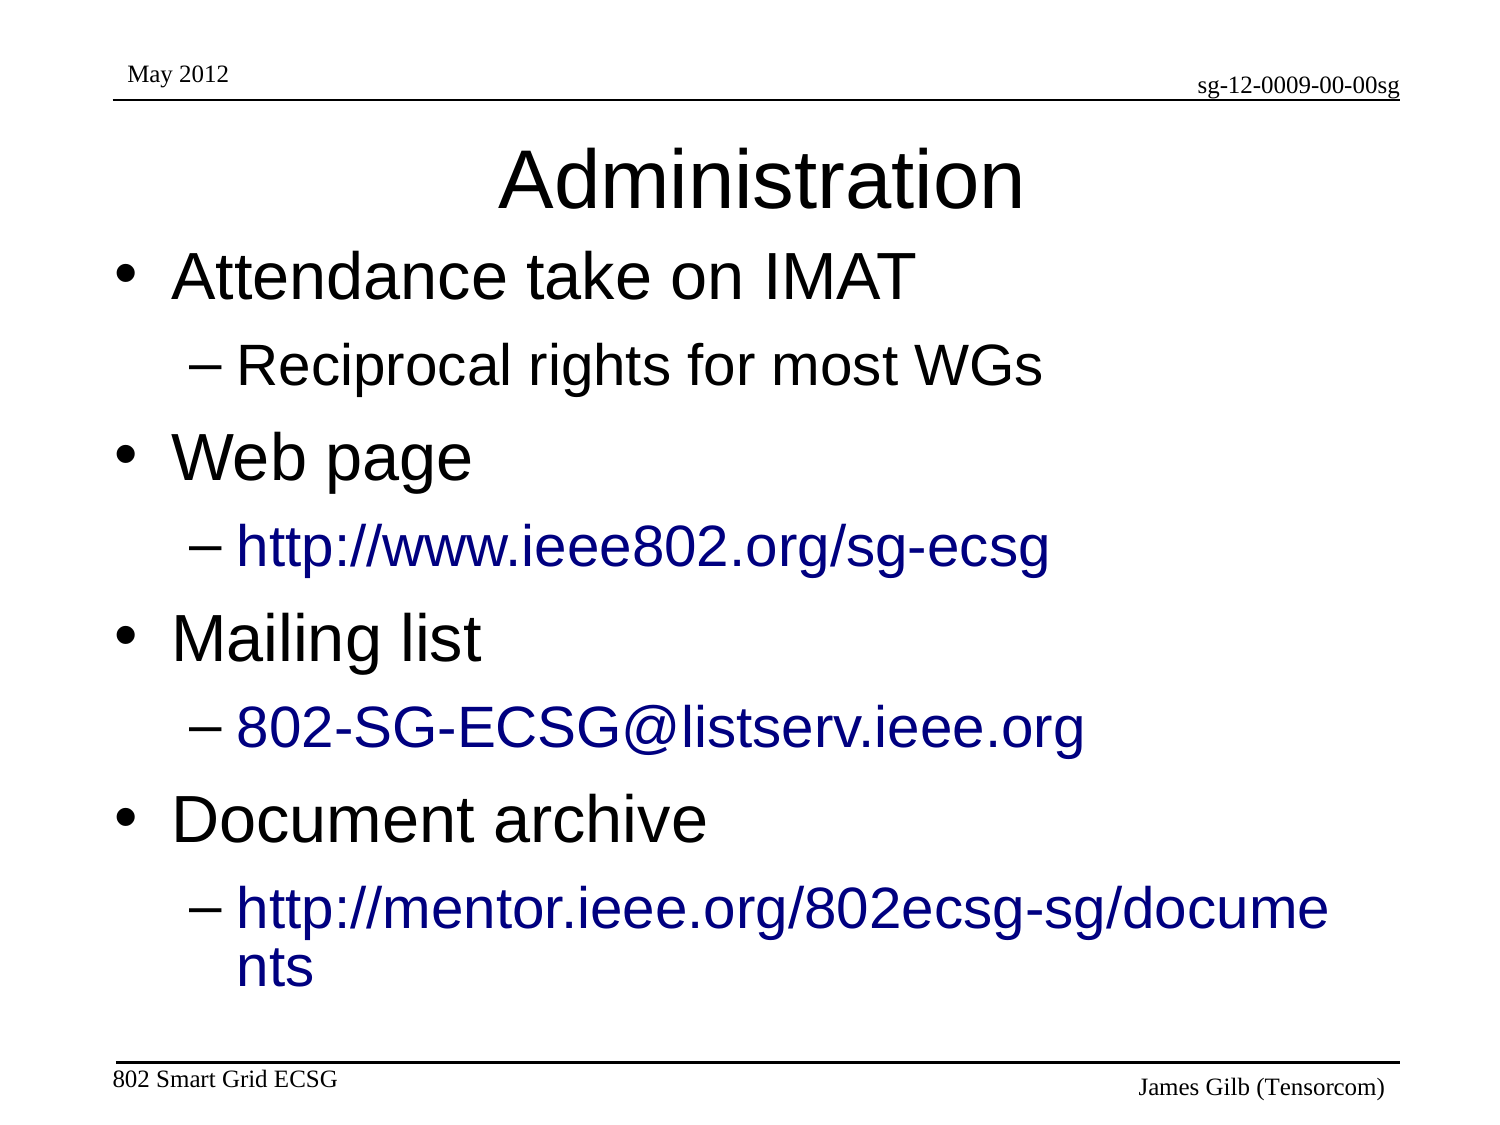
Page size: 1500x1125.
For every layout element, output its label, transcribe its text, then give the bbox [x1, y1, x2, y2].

title Administration [125, 112, 1401, 238]
list Attendance take on IMAT Reciprocal rights for most WGs Web page http://www.ieee802.org/sg-ecsg Mailing list 802-SG-ECSG@listserv.ieee.org Document archive http://mentor.ieee.org/802ecsg-sg/documents [99, 224, 1375, 968]
